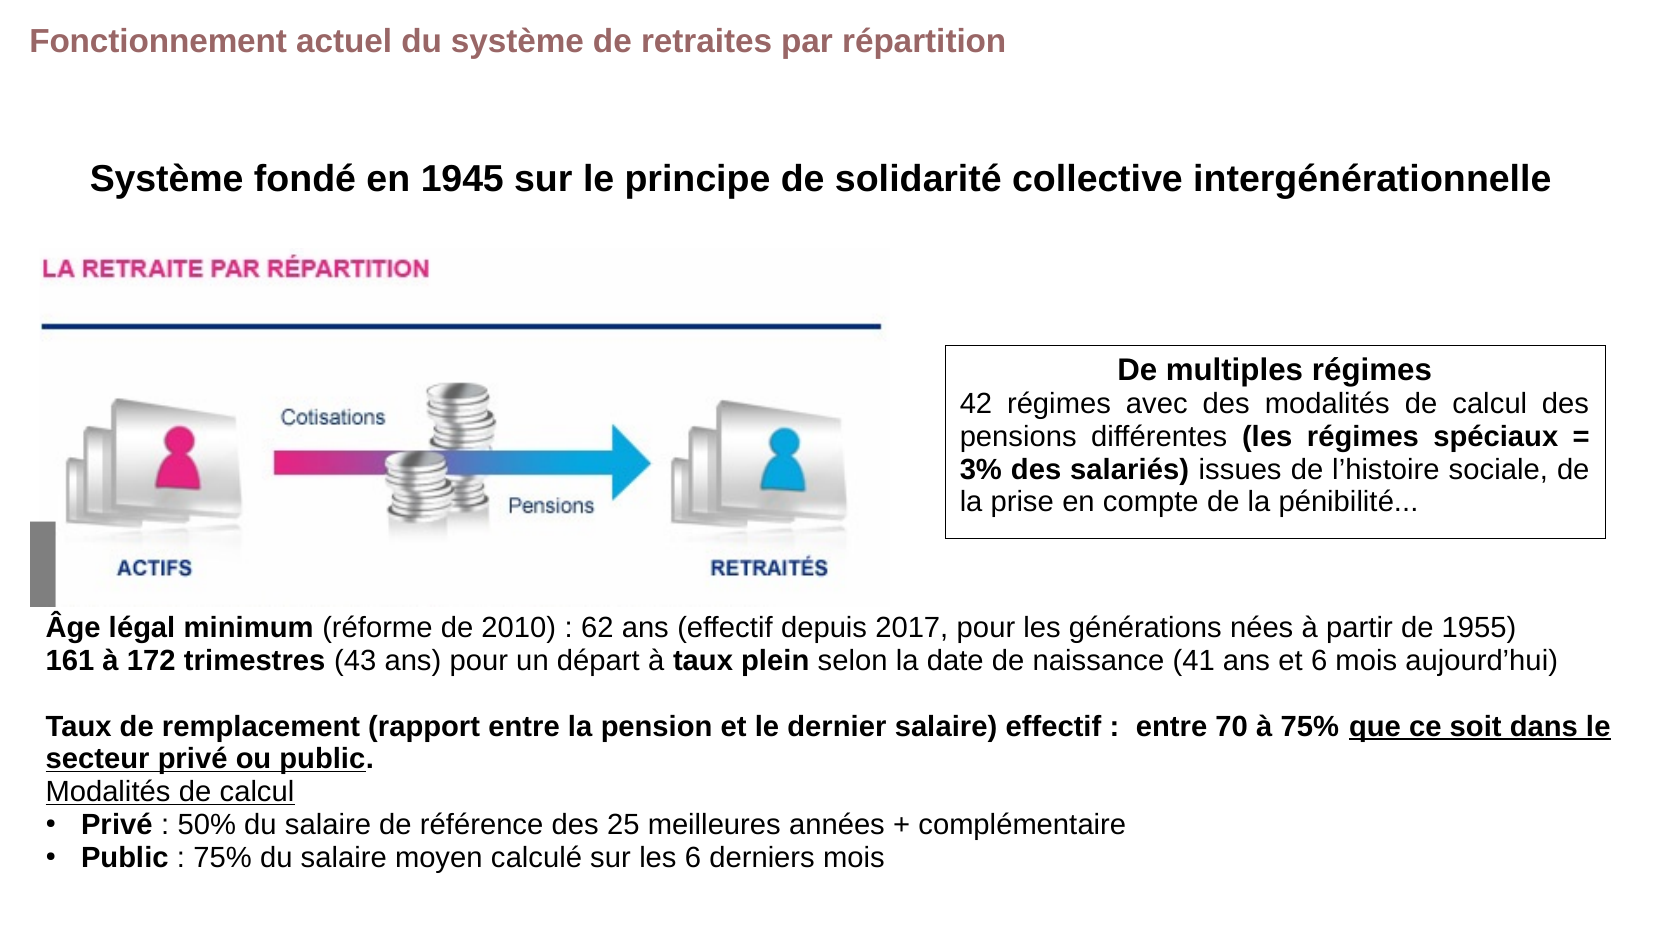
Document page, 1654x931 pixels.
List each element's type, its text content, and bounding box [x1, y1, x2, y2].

text_box De multiples régimes 42 régimes avec des modalités de calcul des pensions différentes (les régimes spéciaux = 3% des salariés) issues de l’histoire sociale, de la prise en compte de la pénibilité... [945, 345, 1606, 539]
picture [30, 248, 916, 604]
title Fonctionnement actuel du système de retraites par répartition [29, 0, 1507, 91]
text_box Système fondé en 1945 sur le principe de solidarité collective intergénérationnelle [75, 150, 1606, 249]
text_box Âge légal minimum (réforme de 2010) : 62 ans (effectif depuis 2017, pour les générations nées à partir de 1955) 161 à 172 trimestres (43 ans) pour un départ à taux plein selon la date de naissance (41 ans et 6 mois aujourd’hui) Taux de remplacement (rapport entre la pension et le dernier salaire) effectif : entre 70 à 75% que ce soit dans le secteur privé ou public. Modalités de calcul Privé : 50% du salaire de référence des 25 meilleures années + complémentaire Public : 75% du salaire moyen calculé sur les 6 derniers mois [30, 604, 1636, 914]
